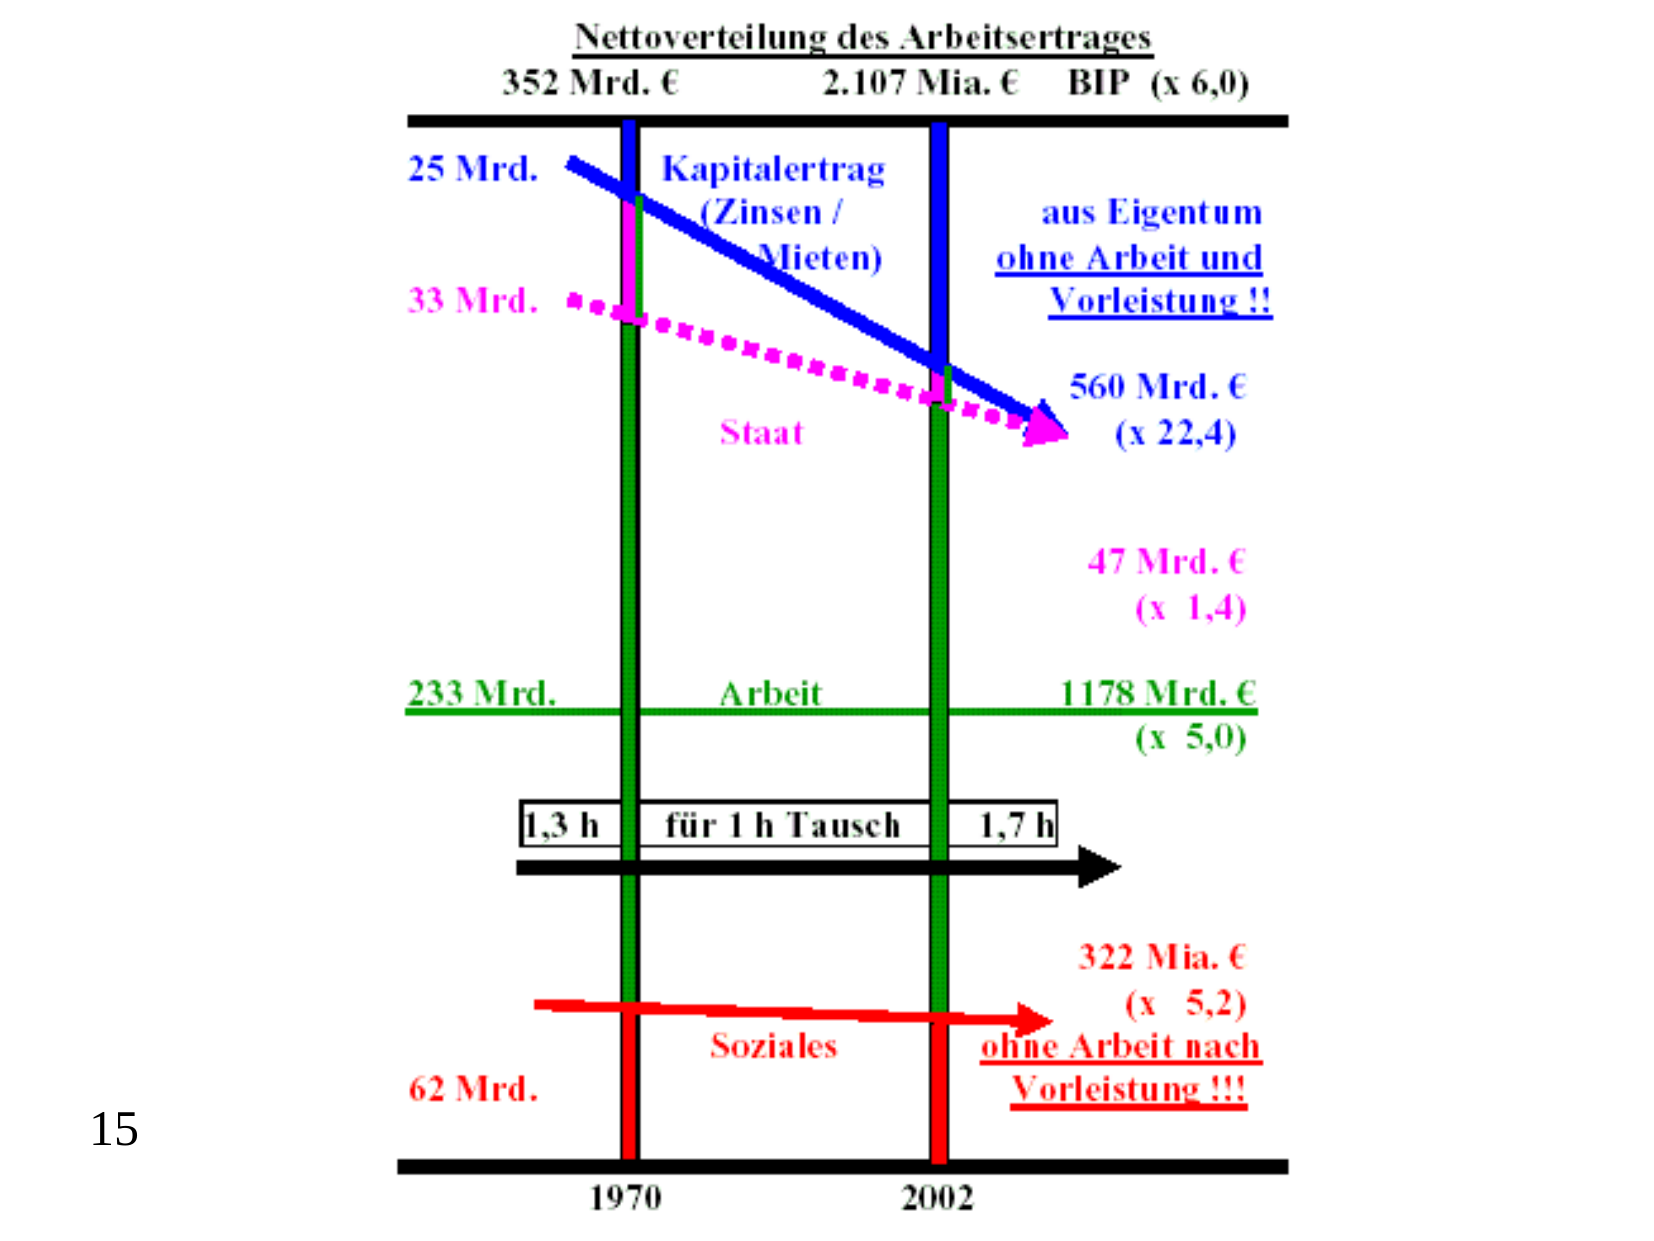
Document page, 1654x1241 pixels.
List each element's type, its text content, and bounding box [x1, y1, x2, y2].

text_box <Nummer> [89, 1100, 324, 1162]
picture [383, 0, 1307, 1236]
